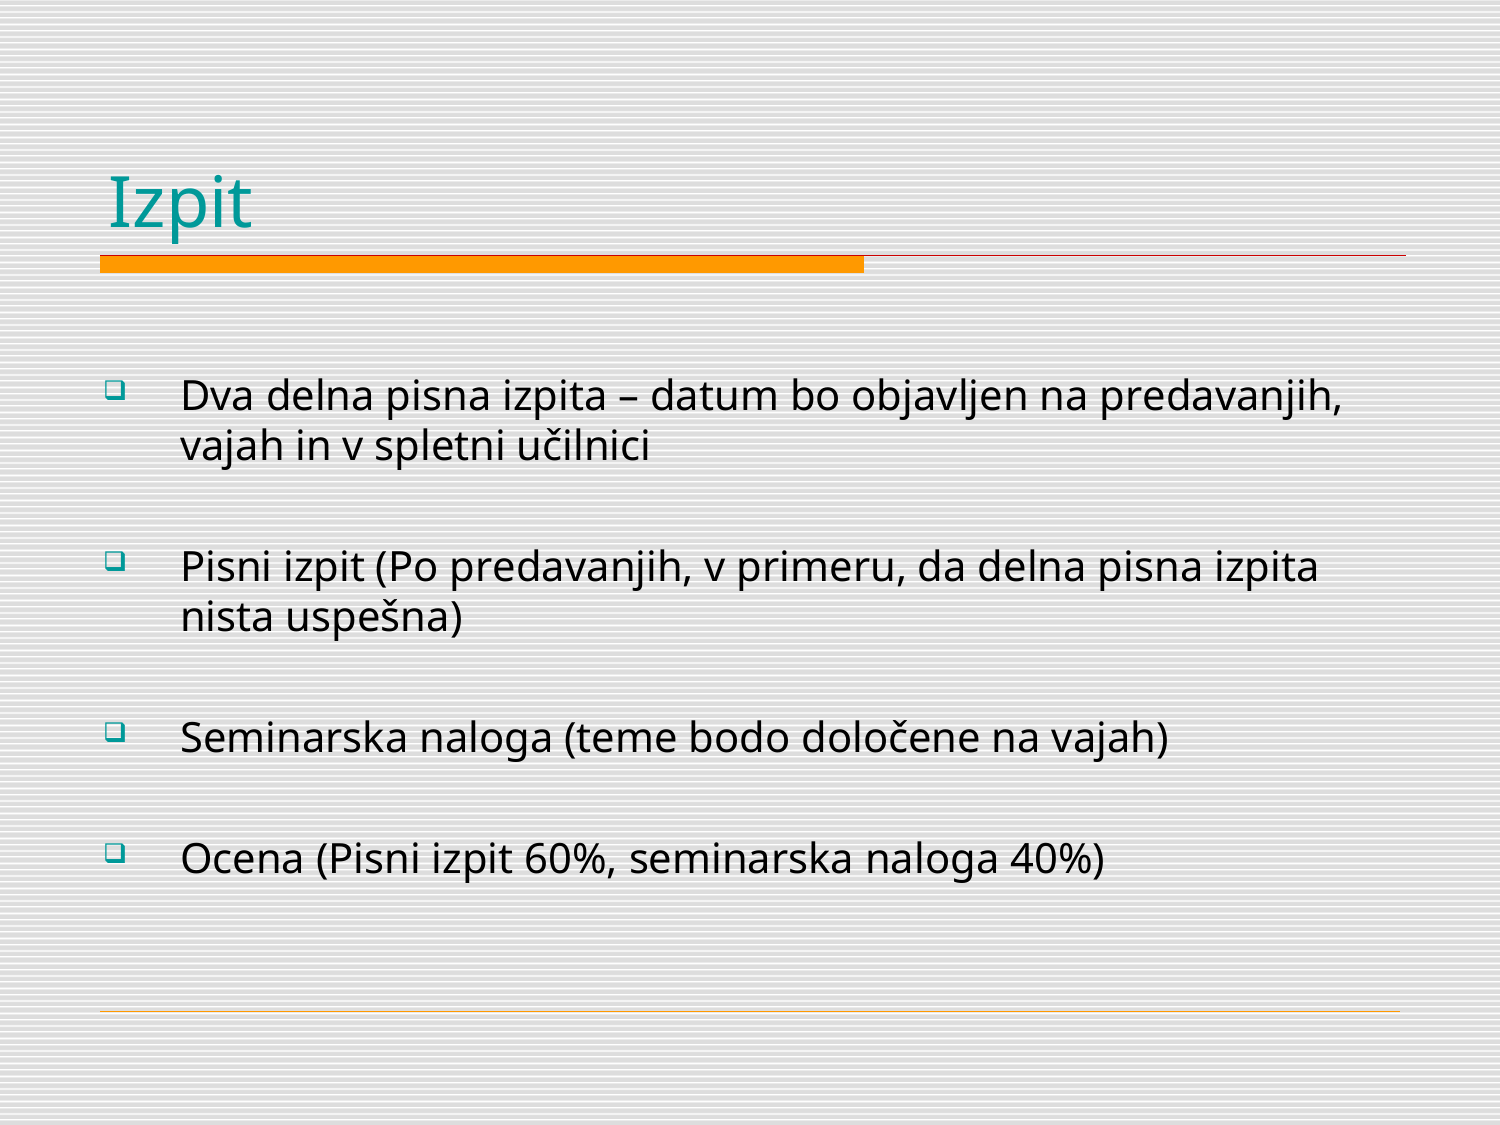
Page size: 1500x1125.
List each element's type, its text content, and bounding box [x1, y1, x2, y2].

list Dva delna pisna izpita – datum bo objavljen na predavanjih, vajah in v spletni učilnici Pisni izpit (Po predavanjih, v primeru, da delna pisna izpita nista uspešna) Seminarska naloga (teme bodo določene na vajah) Ocena (Pisni izpit 60%, seminarska naloga 40%) [88, 290, 1401, 991]
picture [0, 0, 1500, 1125]
title Izpit [94, 49, 1407, 250]
